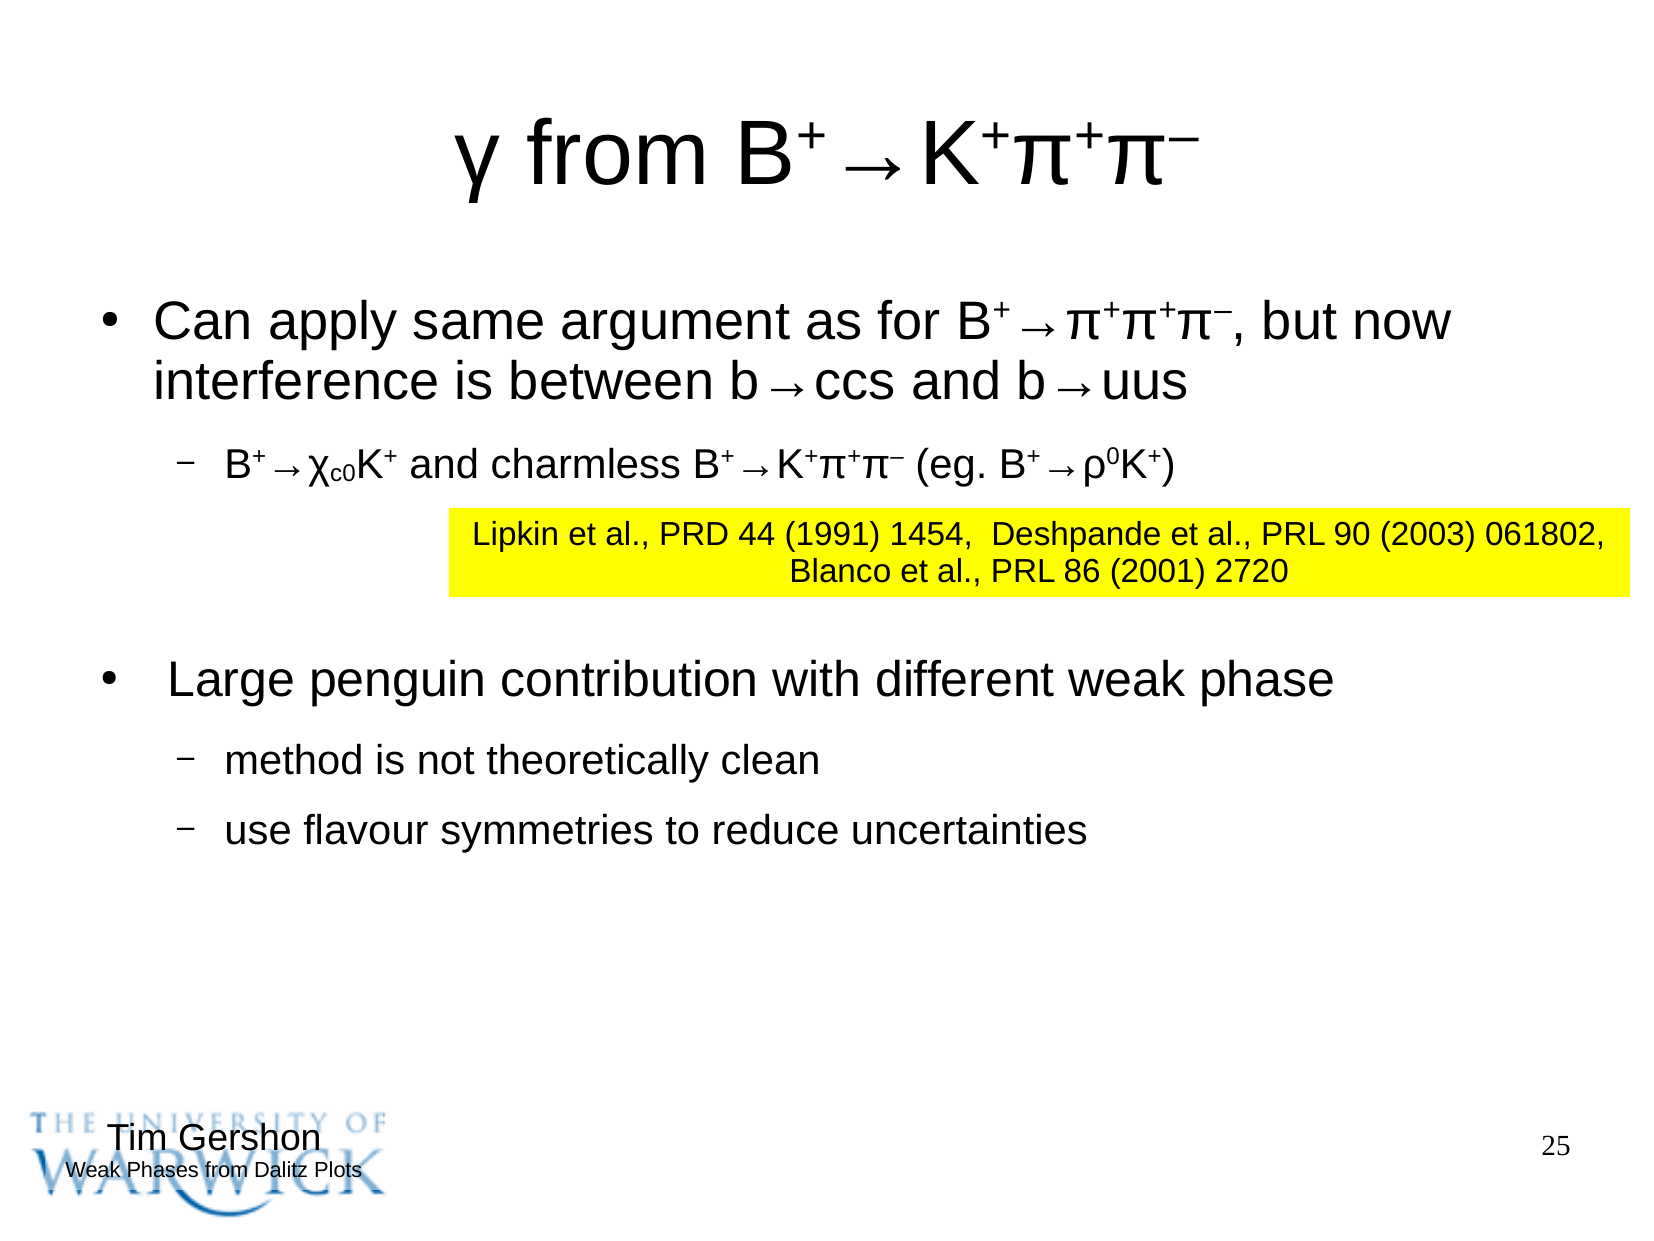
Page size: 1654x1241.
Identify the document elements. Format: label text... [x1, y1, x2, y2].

list Can apply same argument as for B+→π+π+π–, but now interference is between b→ccs and b→uus B+→χc0K+ and charmless B+→K+π+π– (eg. B+→ρ0K+) Large penguin contribution with different weak phase method is not theoretically clean use flavour symmetries to reduce uncertainties [82, 290, 1571, 1094]
picture [19, 1106, 406, 1232]
text_box Tim Gershon Weak Phases from Dalitz Plots [45, 1108, 383, 1190]
title γ from B+→K+π+π– [82, 56, 1571, 250]
text_box Lipkin et al., PRD 44 (1991) 1454, Deshpande et al., PRL 90 (2003) 061802, Blanco et al., PRL 86 (2001) 2720 [448, 507, 1630, 597]
